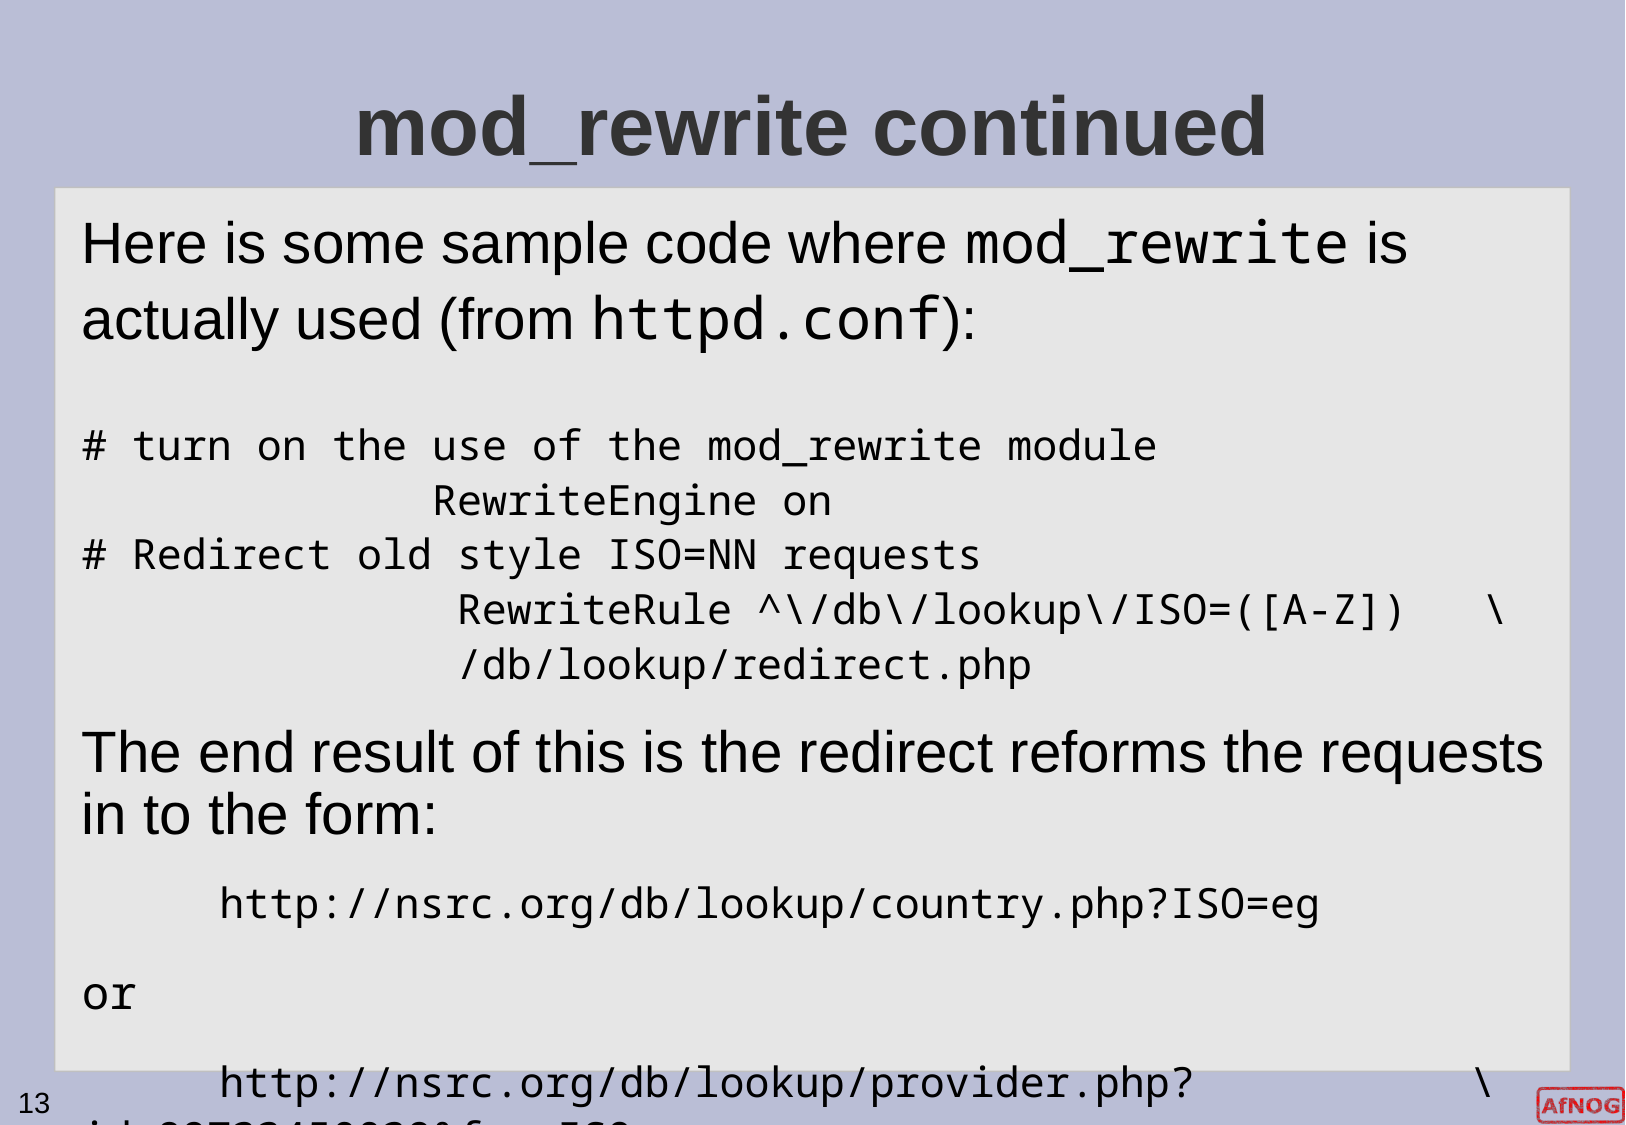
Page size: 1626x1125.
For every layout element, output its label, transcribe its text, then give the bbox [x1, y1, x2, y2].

picture [1535, 1085, 1626, 1125]
list Here is some sample code where mod_rewrite is actually used (from httpd.conf): # turn on the use of the mod_rewrite module RewriteEngine on # Redirect old style ISO=NN requests RewriteRule ^\/db\/lookup\/ISO=([A-Z]) \ /db/lookup/redirect.php The end result of this is the redirect reforms the requests in to the form: http://nsrc.org/db/lookup/country.php?ISO=eg or http://nsrc.org/db/lookup/provider.php? \ id=89733450039&fromISO=eg [81, 202, 1560, 1052]
title mod_rewrite continued [54, 44, 1571, 215]
